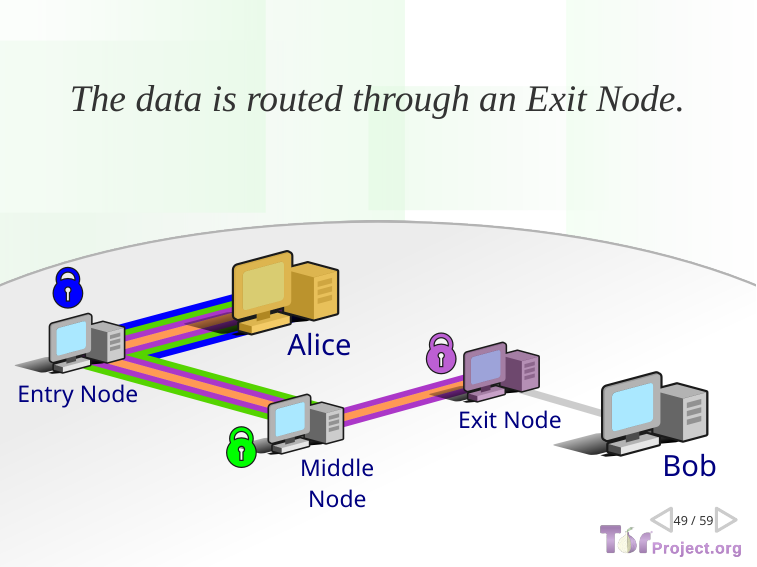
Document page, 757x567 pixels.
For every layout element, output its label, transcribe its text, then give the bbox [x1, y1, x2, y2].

text_box The data is routed through an Exit Node. [0, 70, 756, 127]
text_box Exit Node [426, 396, 595, 442]
text_box Entry Node [0, 371, 162, 416]
text_box Alice [263, 317, 376, 370]
text_box [651, 508, 672, 532]
text_box Middle Node [253, 444, 422, 490]
picture [0, 0, 757, 567]
text_box Bob [633, 438, 747, 492]
text_box <number> / 59 [618, 504, 756, 555]
text_box [716, 508, 737, 532]
